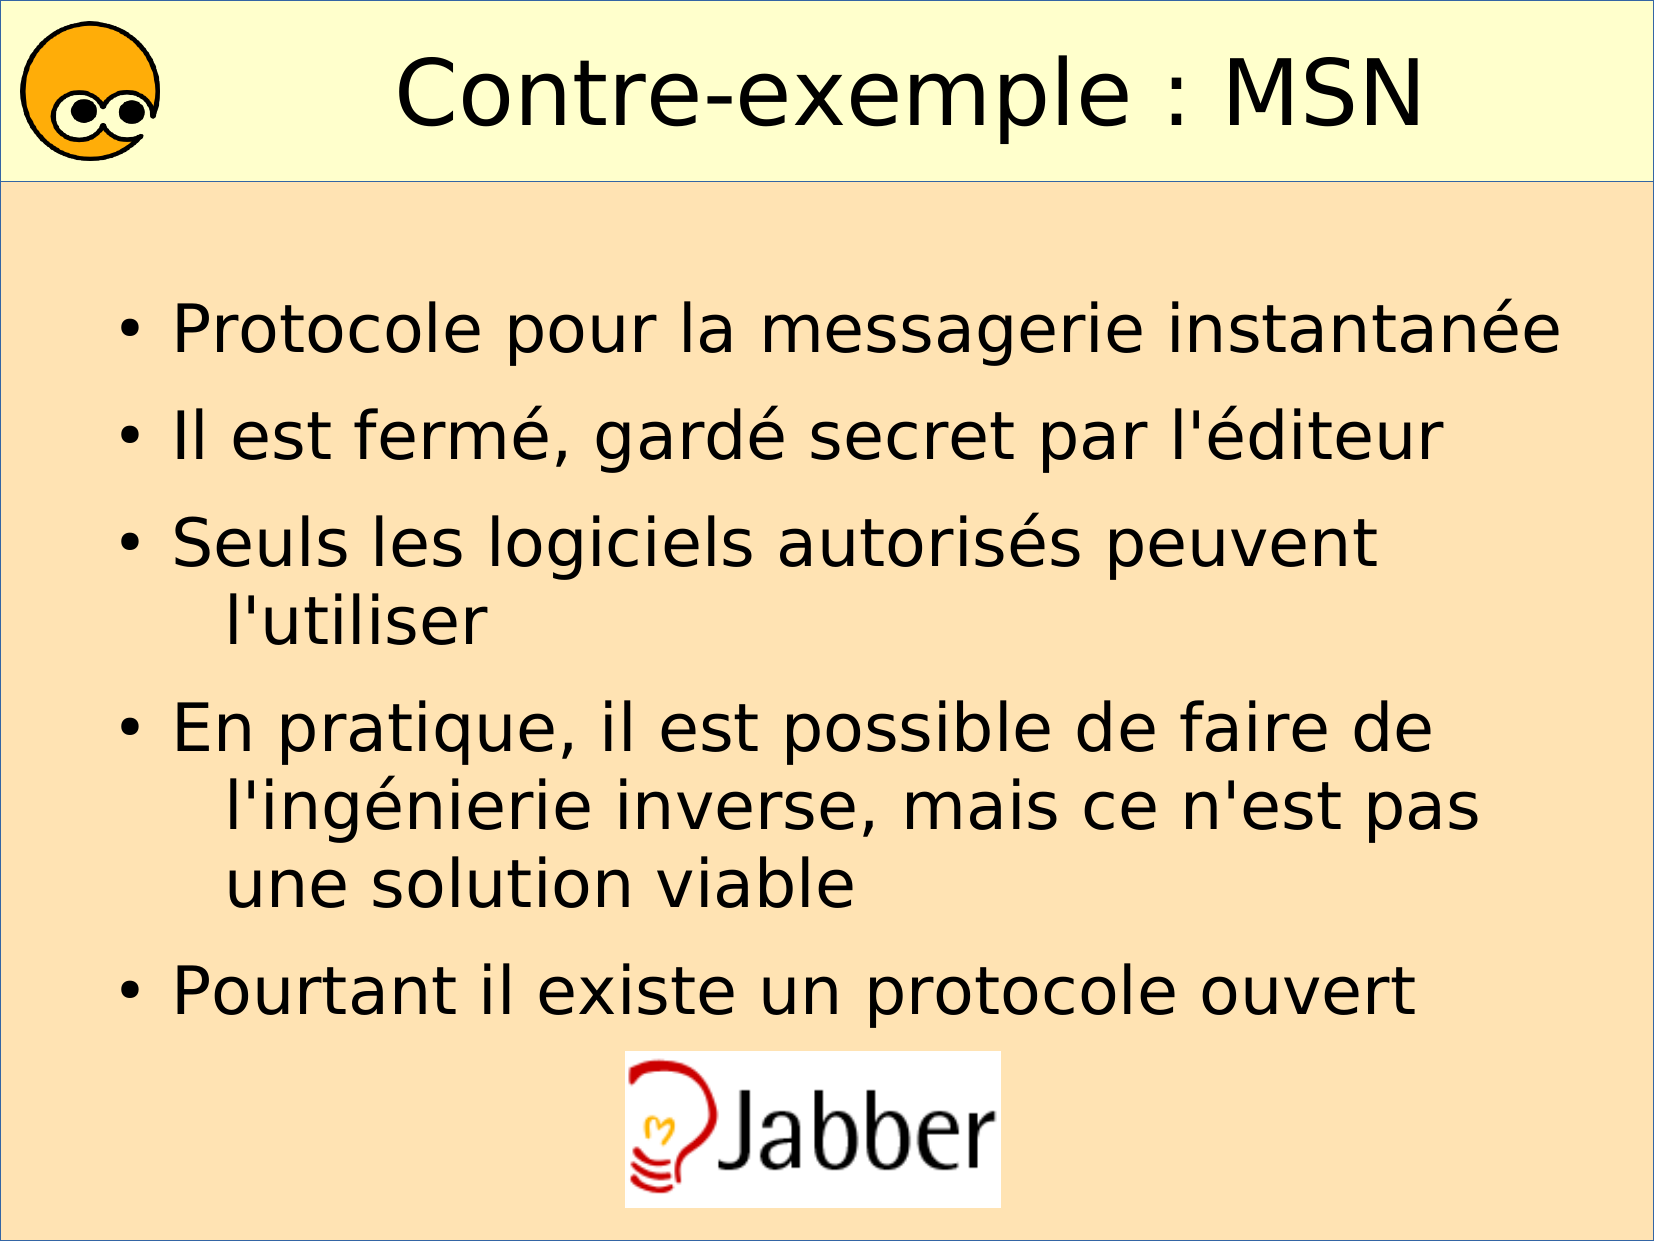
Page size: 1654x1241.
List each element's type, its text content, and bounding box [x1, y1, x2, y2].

list Protocole pour la messagerie instantanée Il est fermé, gardé secret par l'éditeur Seuls les logiciels autorisés peuvent l'utiliser En pratique, il est possible de faire de l'ingénierie inverse, mais ce n'est pas une solution viable Pourtant il existe un protocole ouvert [82, 290, 1571, 1109]
title Contre-exemple : MSN [203, 33, 1620, 154]
picture [20, 21, 160, 161]
picture [625, 1051, 1001, 1208]
